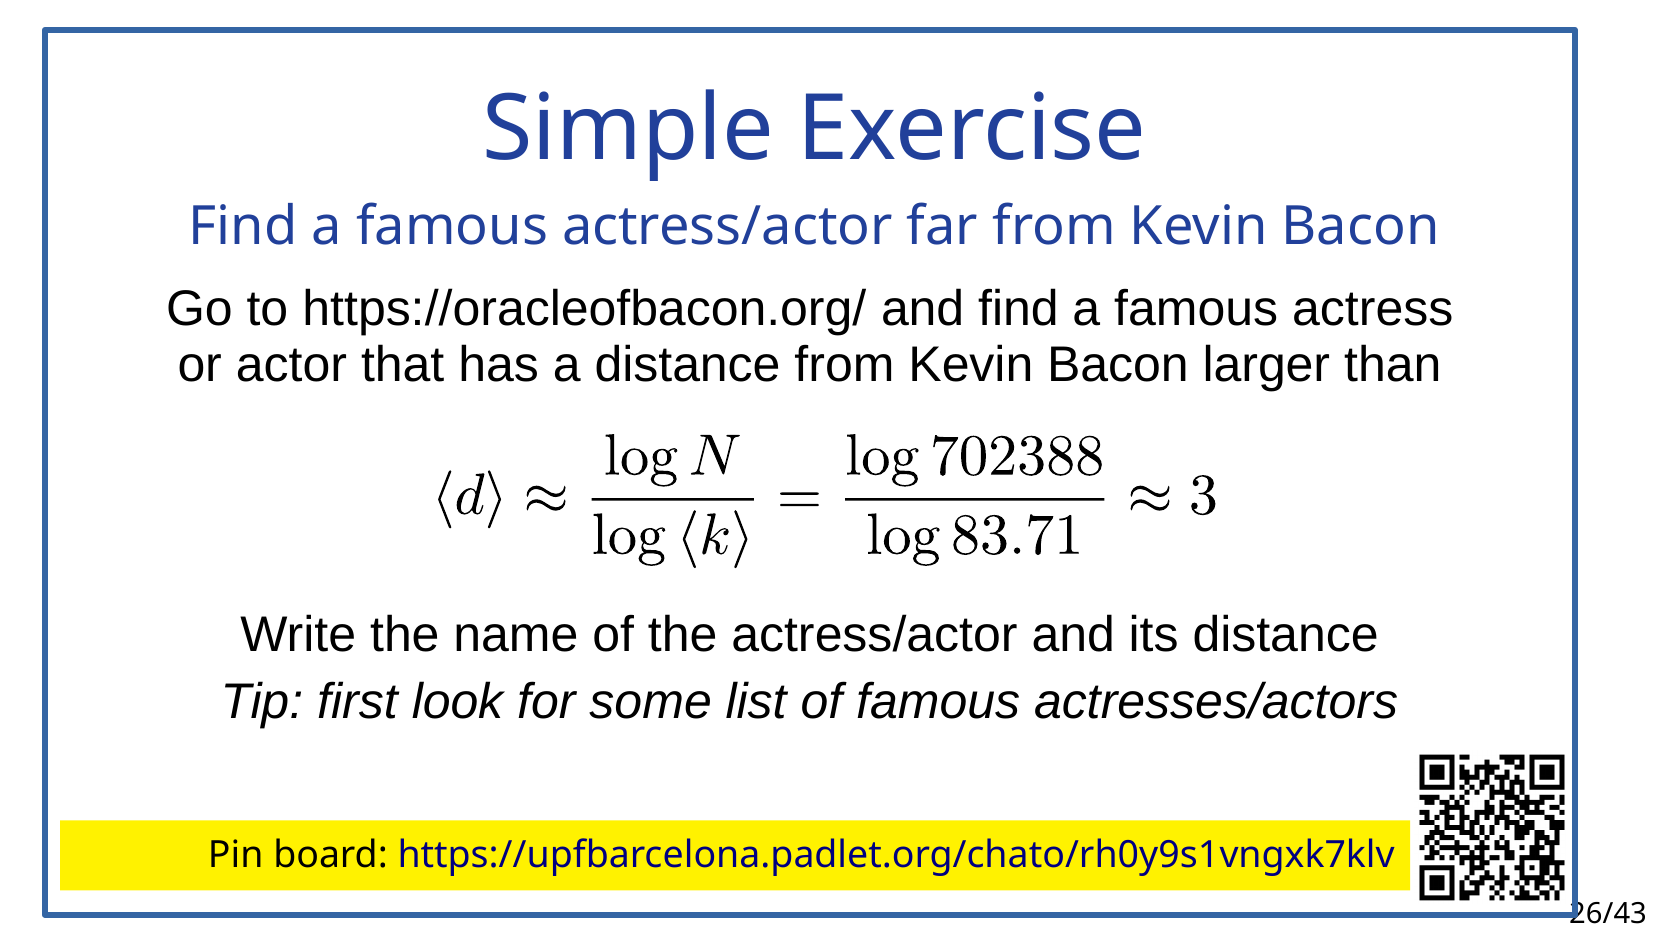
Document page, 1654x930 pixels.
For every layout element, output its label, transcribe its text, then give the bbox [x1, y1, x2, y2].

text_box [431, 434, 1218, 569]
title Simple Exercise Find a famous actress/actor far from Kevin Bacon [70, 46, 1559, 275]
text_box Go to https://oracleofbacon.org/ and find a famous actress or actor that has a distance from Kevin Bacon larger than Write the name of the actress/actor and its distance Tip: first look for some list of famous actresses/actors [135, 272, 1486, 758]
text_box Pin board: https://upfbarcelona.padlet.org/chato/rh0y9s1vngxk7klv [60, 820, 1411, 891]
picture [1414, 750, 1566, 904]
